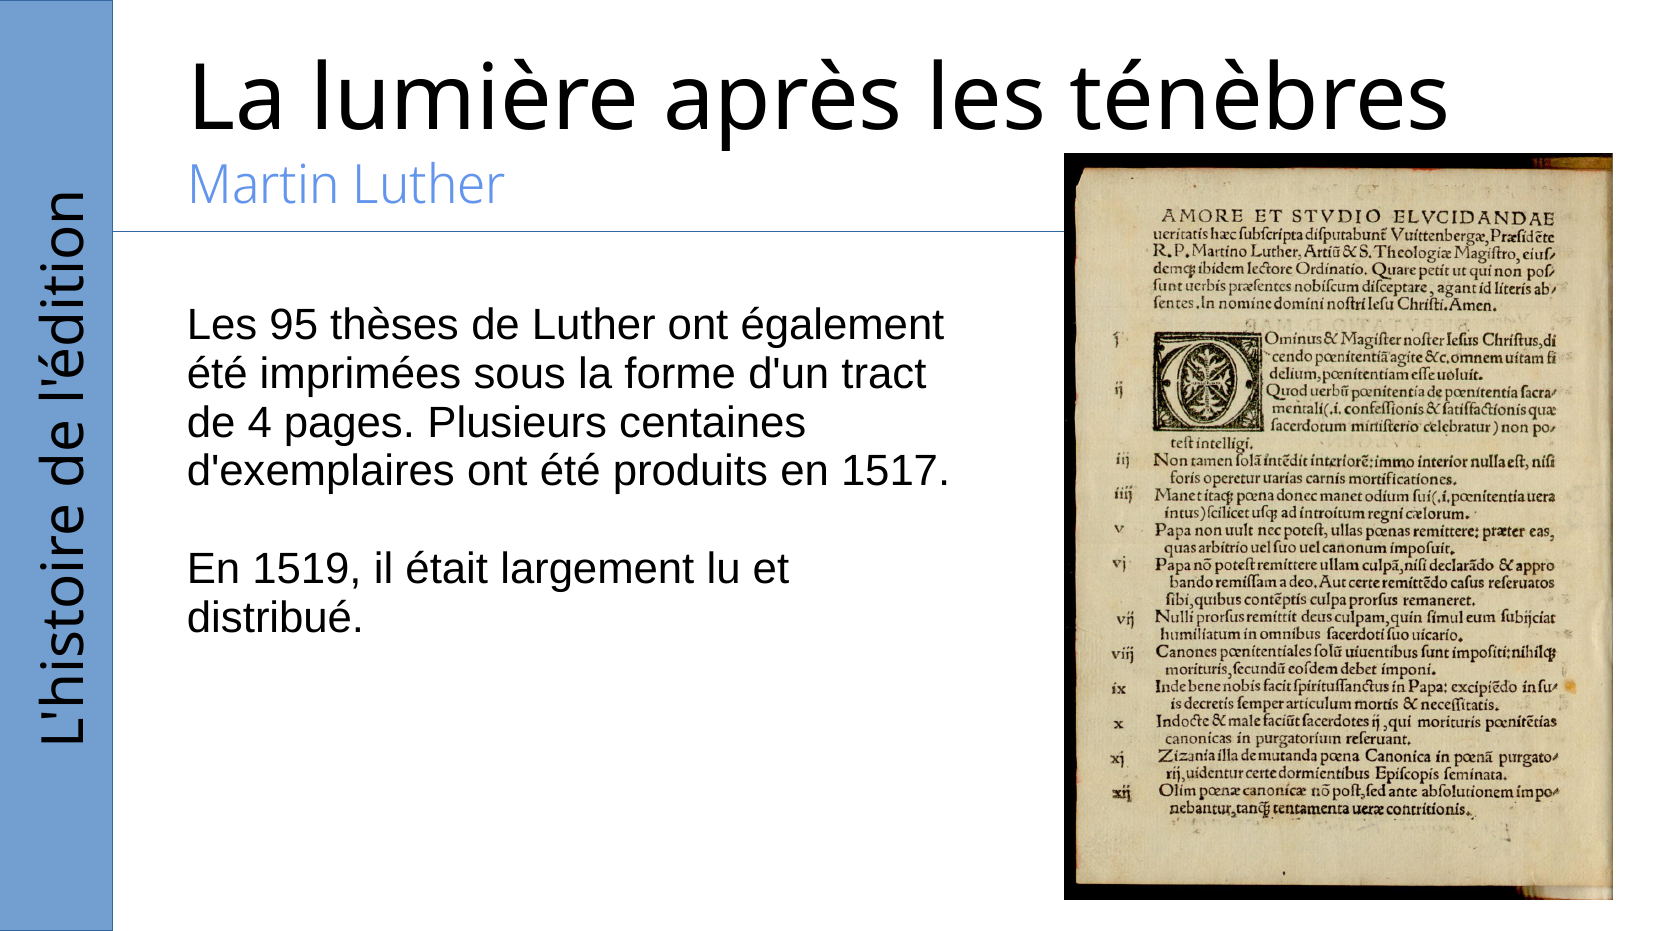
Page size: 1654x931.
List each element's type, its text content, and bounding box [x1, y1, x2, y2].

text_box [0, 0, 113, 931]
title Martin Luther [187, 125, 1571, 231]
picture [1064, 153, 1613, 901]
title La lumière après les ténèbres [187, 33, 1571, 125]
text_box L'histoire de l'édition [13, 37, 105, 901]
title Martin Luther [187, 232, 1064, 239]
text_box Les 95 thèses de Luther ont également été imprimées sous la forme d'un tract de 4 pages. Plusieurs centaines d'exemplaires ont été produits en 1517. En 1519, il était largement lu et distribué. [186, 300, 976, 805]
